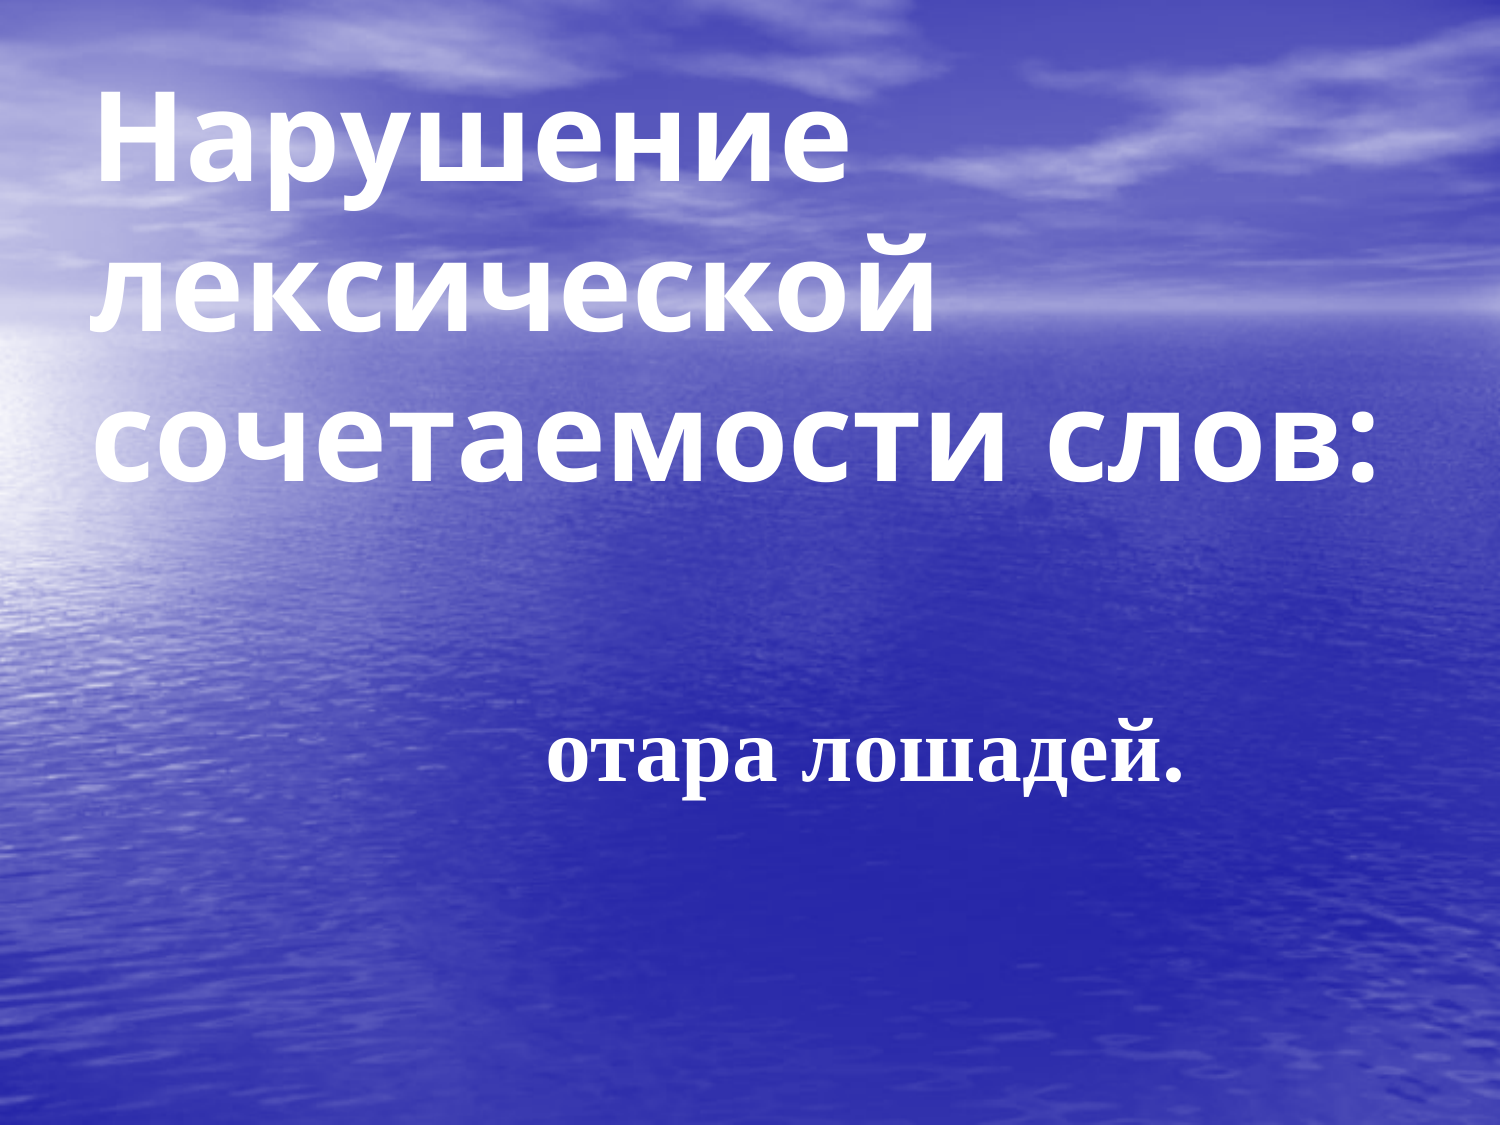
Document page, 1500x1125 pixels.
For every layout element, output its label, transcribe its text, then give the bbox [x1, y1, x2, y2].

title Нарушение лексической сочетаемости слов: отара лошадей. [75, 47, 1426, 1036]
